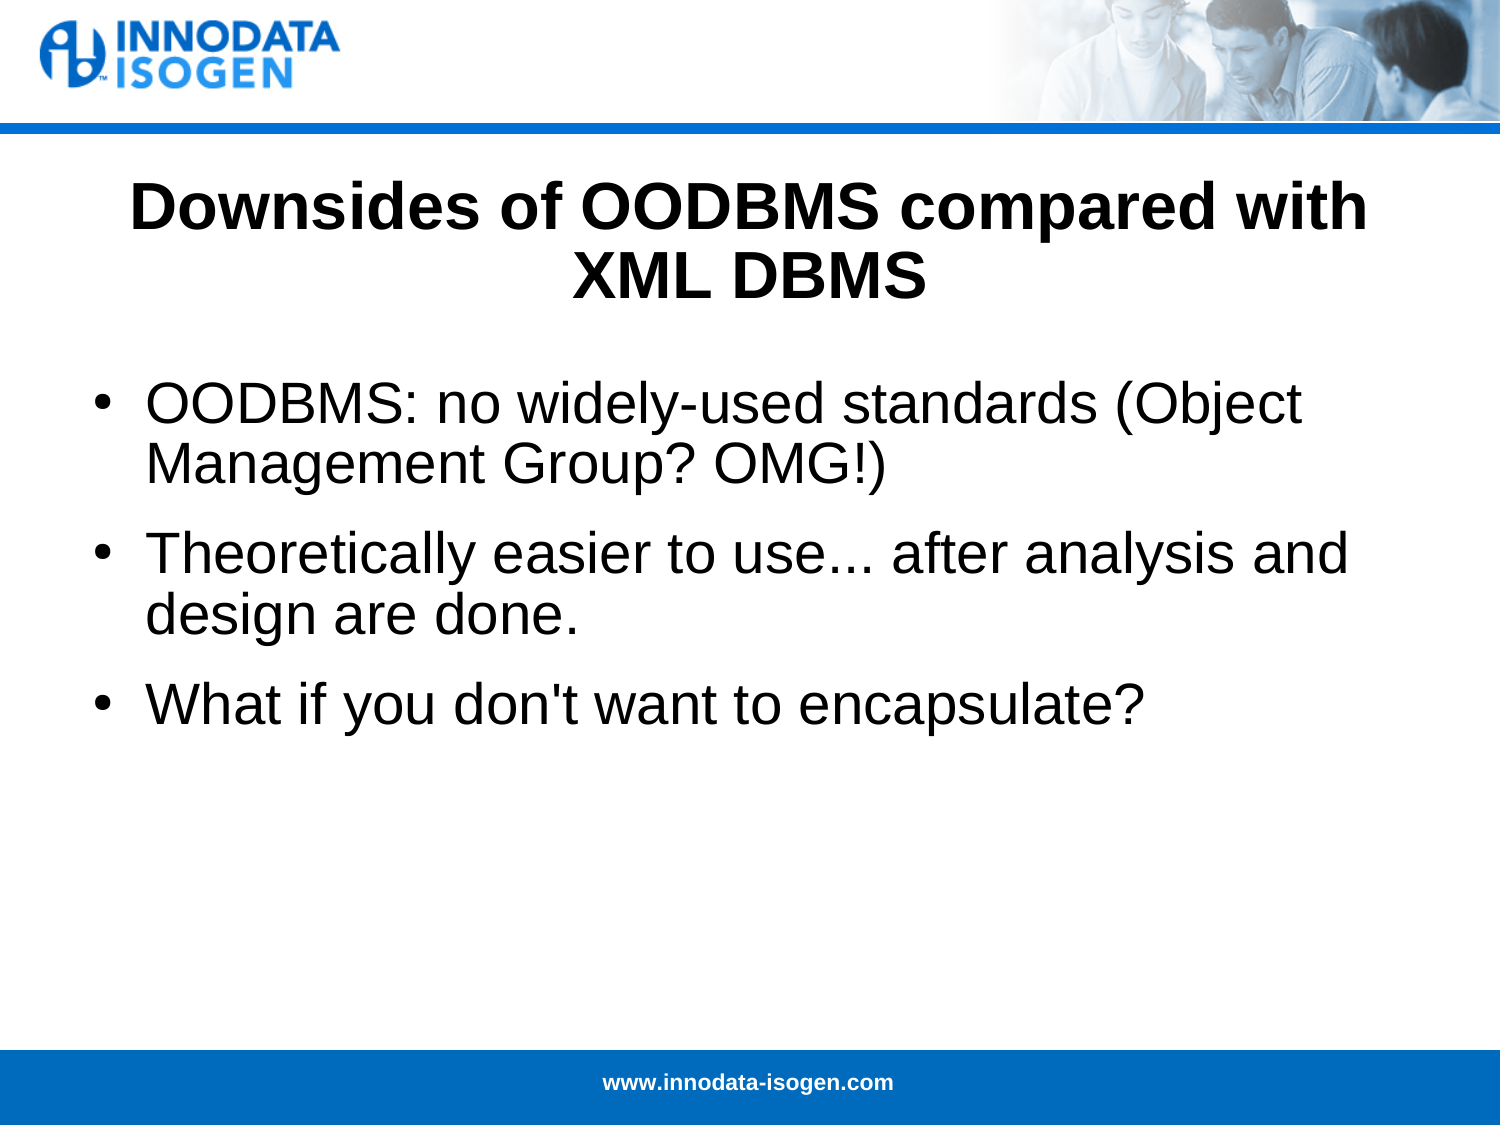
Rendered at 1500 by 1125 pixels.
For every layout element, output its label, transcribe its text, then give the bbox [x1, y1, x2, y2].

picture [0, 0, 1500, 121]
list OODBMS: no widely-used standards (Object Management Group? OMG!) Theoretically easier to use... after analysis and design are done. What if you don't want to encapsulate? [74, 375, 1425, 1006]
title Downsides of OODBMS compared with XML DBMS [75, 149, 1426, 338]
picture [0, 123, 1500, 134]
